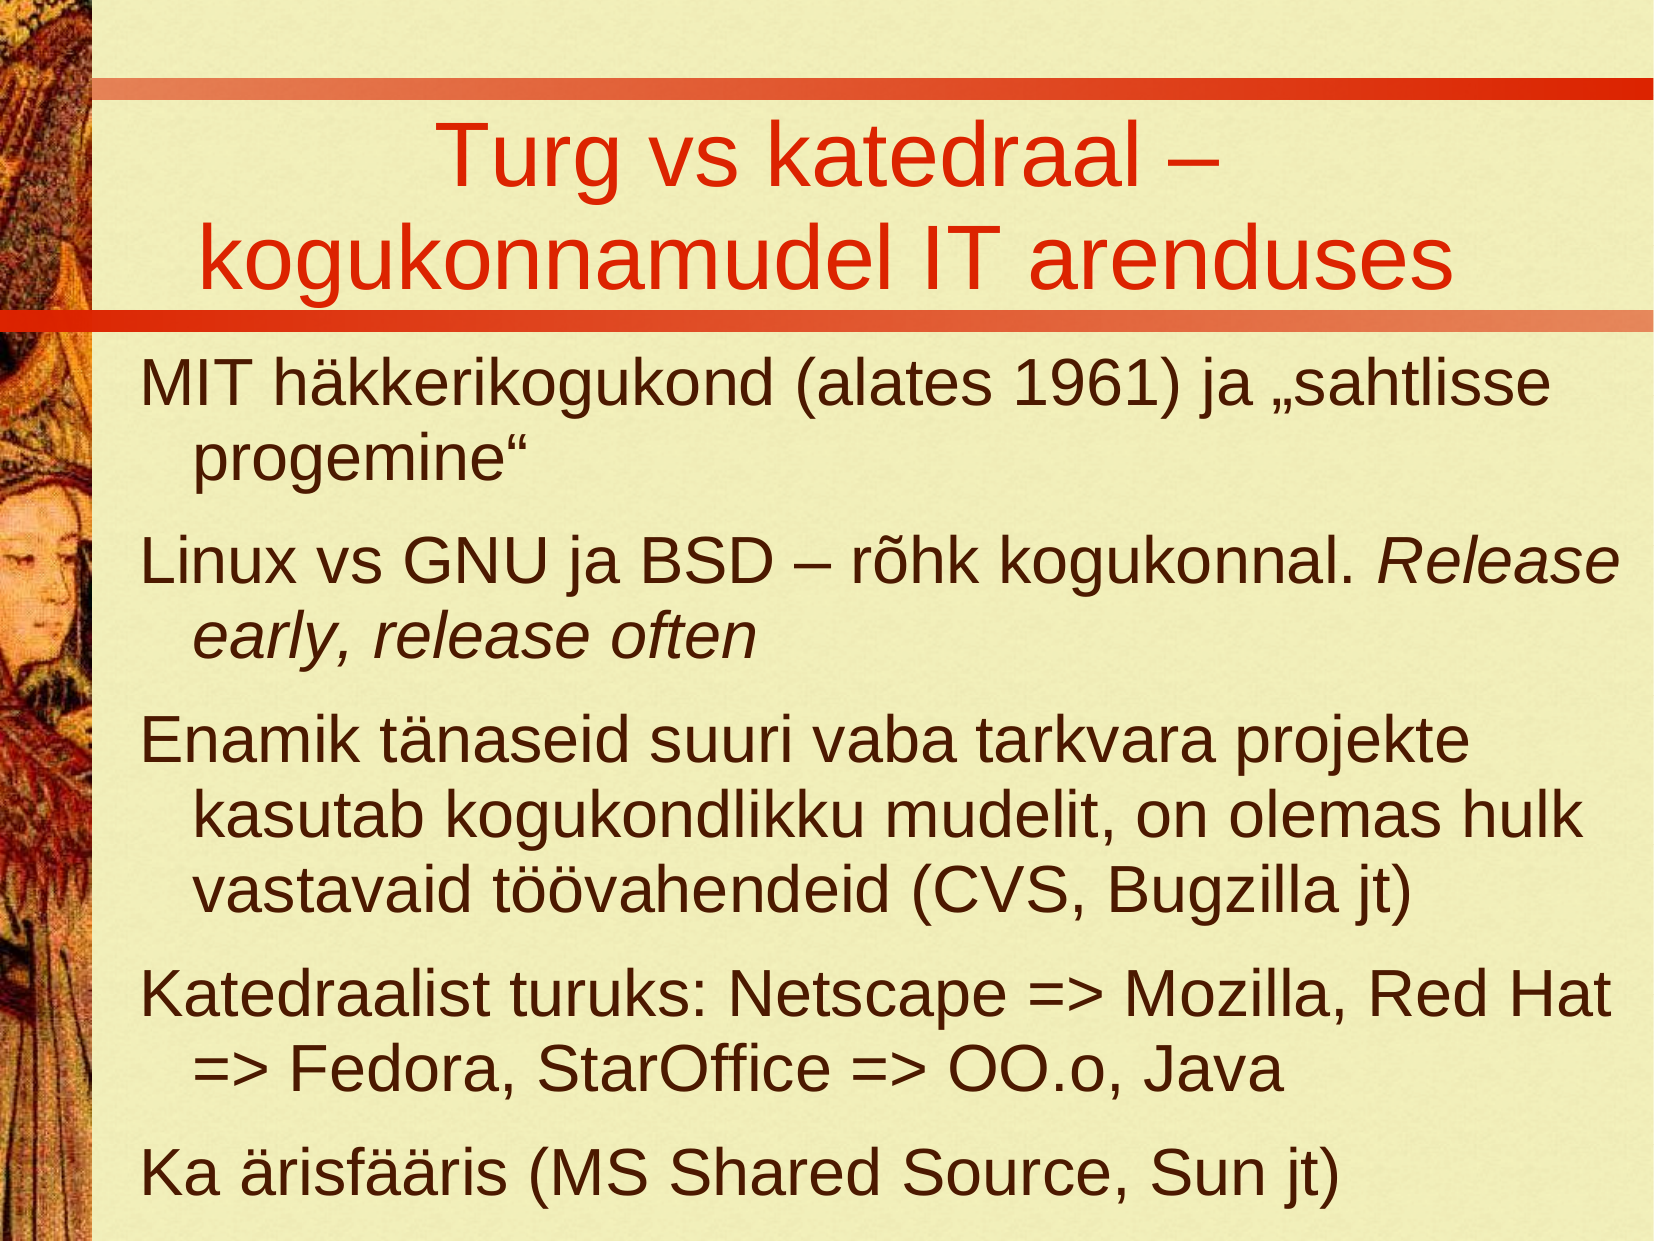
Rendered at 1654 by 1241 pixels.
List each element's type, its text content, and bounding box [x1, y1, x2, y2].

title Turg vs katedraal – kogukonnamudel IT arenduses [121, 102, 1534, 311]
picture [0, 0, 1654, 310]
picture [0, 332, 1654, 1241]
list MIT häkkerikogukond (alates 1961) ja „sahtlisse progemine“ Linux vs GNU ja BSD – rõhk kogukonnal. Release early, release often Enamik tänaseid suuri vaba tarkvara projekte kasutab kogukondlikku mudelit, on olemas hulk vastavaid töövahendeid (CVS, Bugzilla jt) Katedraalist turuks: Netscape => Mozilla, Red Hat => Fedora, StarOffice => OO.o, Java Ka ärisfääris (MS Shared Source, Sun jt) [121, 344, 1625, 1210]
